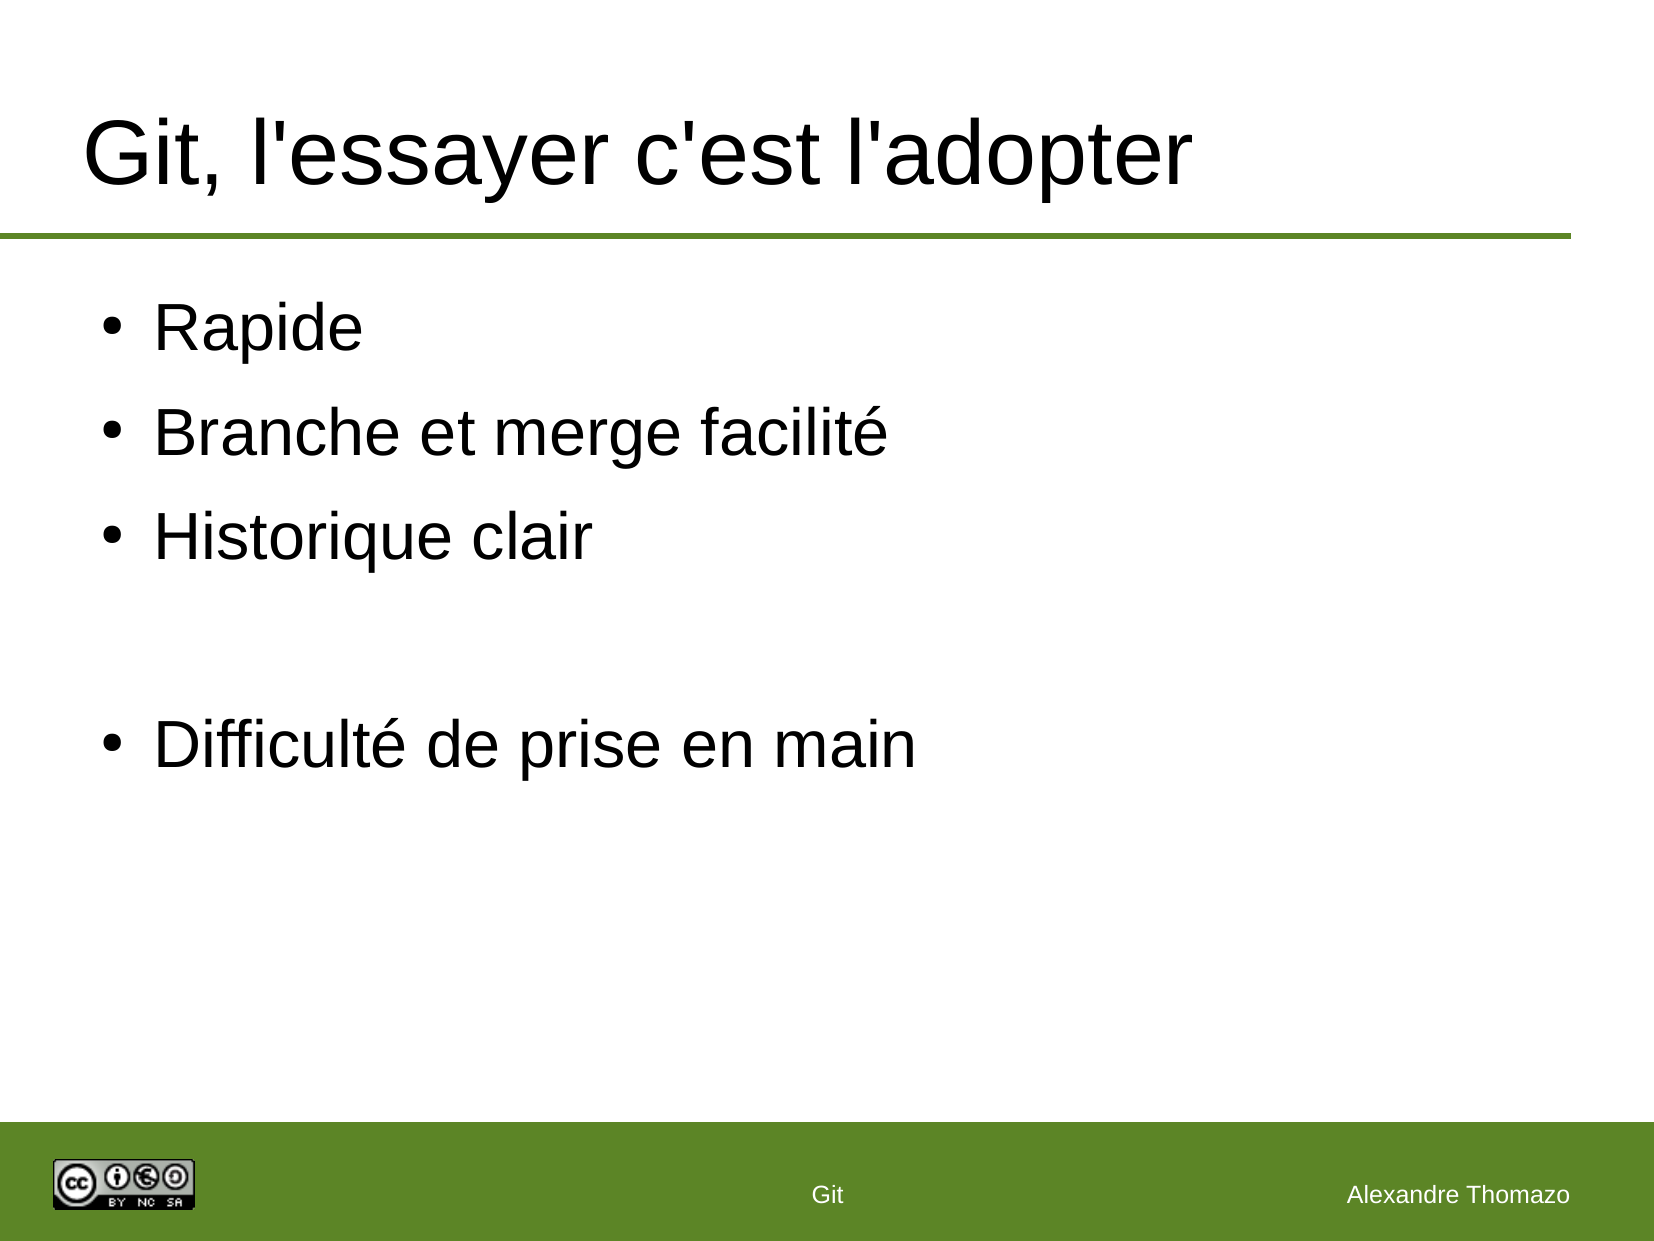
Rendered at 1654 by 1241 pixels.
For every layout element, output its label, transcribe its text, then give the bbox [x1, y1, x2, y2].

title Git, l'essayer c'est l'adopter [82, 49, 1571, 257]
list Rapide Branche et merge facilité Historique clair Difficulté de prise en main [82, 290, 1538, 1010]
picture [53, 1159, 195, 1210]
